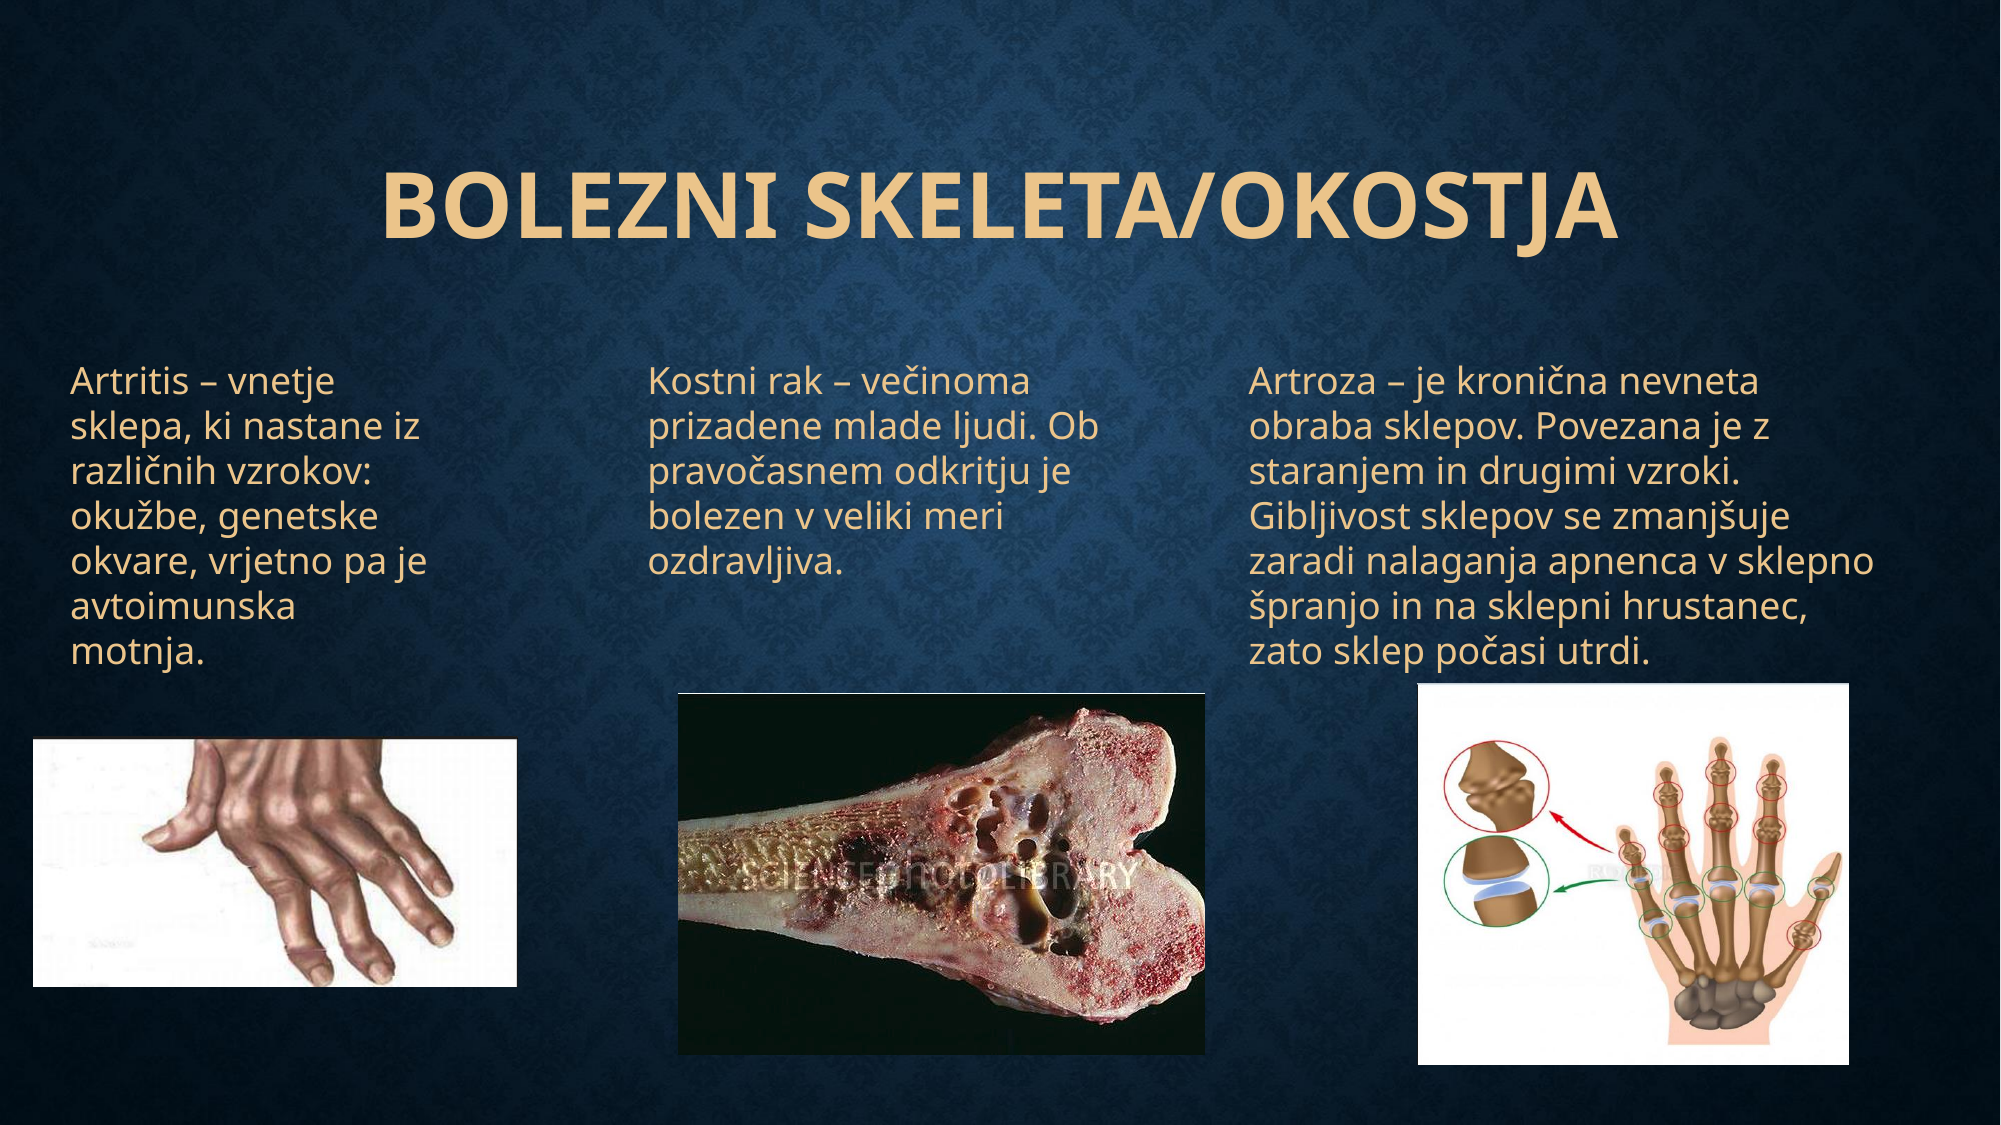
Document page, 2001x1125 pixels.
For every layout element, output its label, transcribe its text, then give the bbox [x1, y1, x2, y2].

text_box Artritis – vnetje sklepa, ki nastane iz različnih vzrokov: okužbe, genetske okvare, vrjetno pa je avtoimunska motnja. [55, 349, 453, 680]
text_box Kostni rak – večinoma prizadene mlade ljudi. Ob pravočasnem odkritju je bolezen v veliki meri ozdravljiva. [632, 349, 1157, 590]
picture [0, 0, 2001, 1125]
text_box Artroza – je kronična nevneta obraba sklepov. Povezana je z staranjem in drugimi vzroki. Gibljivost sklepov se zmanjšuje zaradi nalaganja apnenca v sklepno špranjo in na sklepni hrustanec, zato sklep počasi utrdi. [1233, 349, 1892, 680]
title BOLEZNI SKELETA/OKOSTJA [150, 99, 1849, 318]
